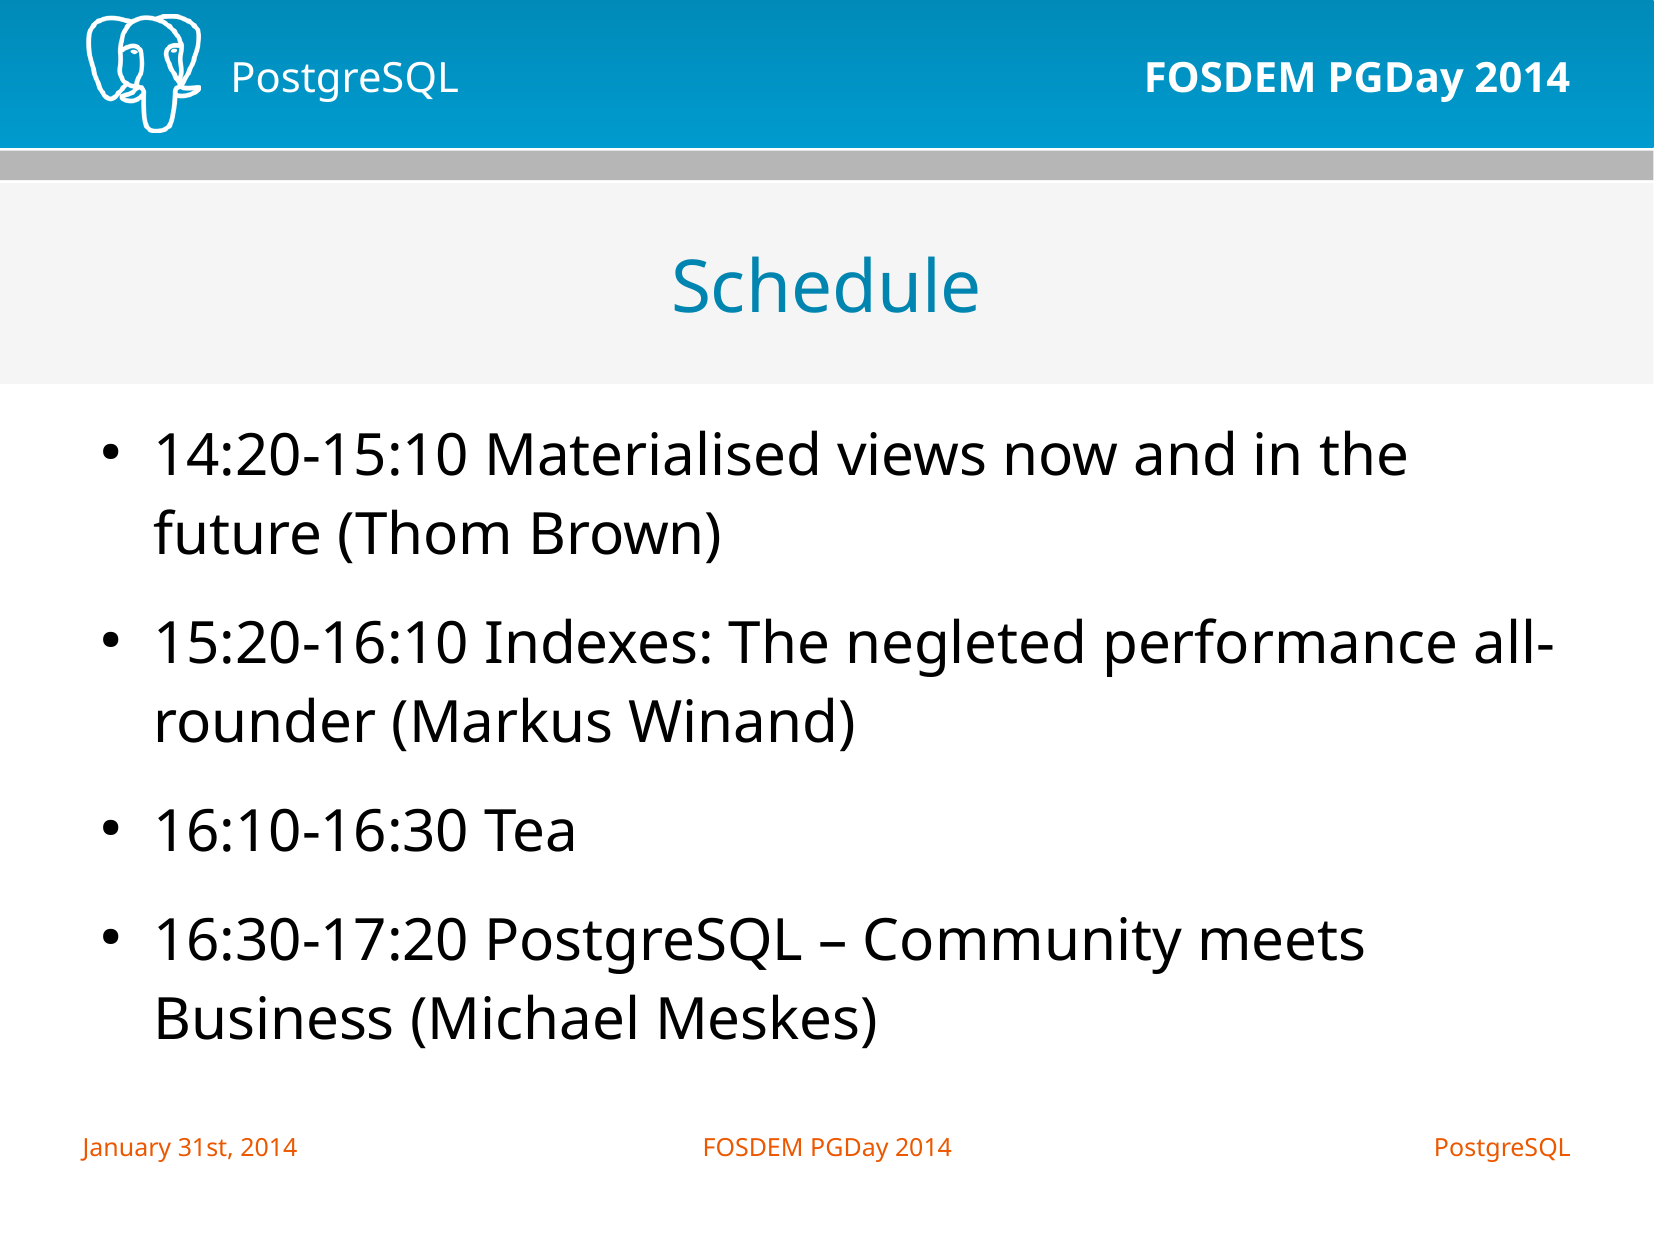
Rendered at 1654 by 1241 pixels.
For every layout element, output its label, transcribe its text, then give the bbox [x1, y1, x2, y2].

picture [87, 15, 200, 132]
title Schedule [82, 200, 1571, 369]
list 14:20-15:10 Materialised views now and in the future (Thom Brown) 15:20-16:10 Indexes: The negleted performance all-rounder (Markus Winand) 16:10-16:30 Tea 16:30-17:20 PostgreSQL – Community meets Business (Michael Meskes) [82, 413, 1571, 1133]
